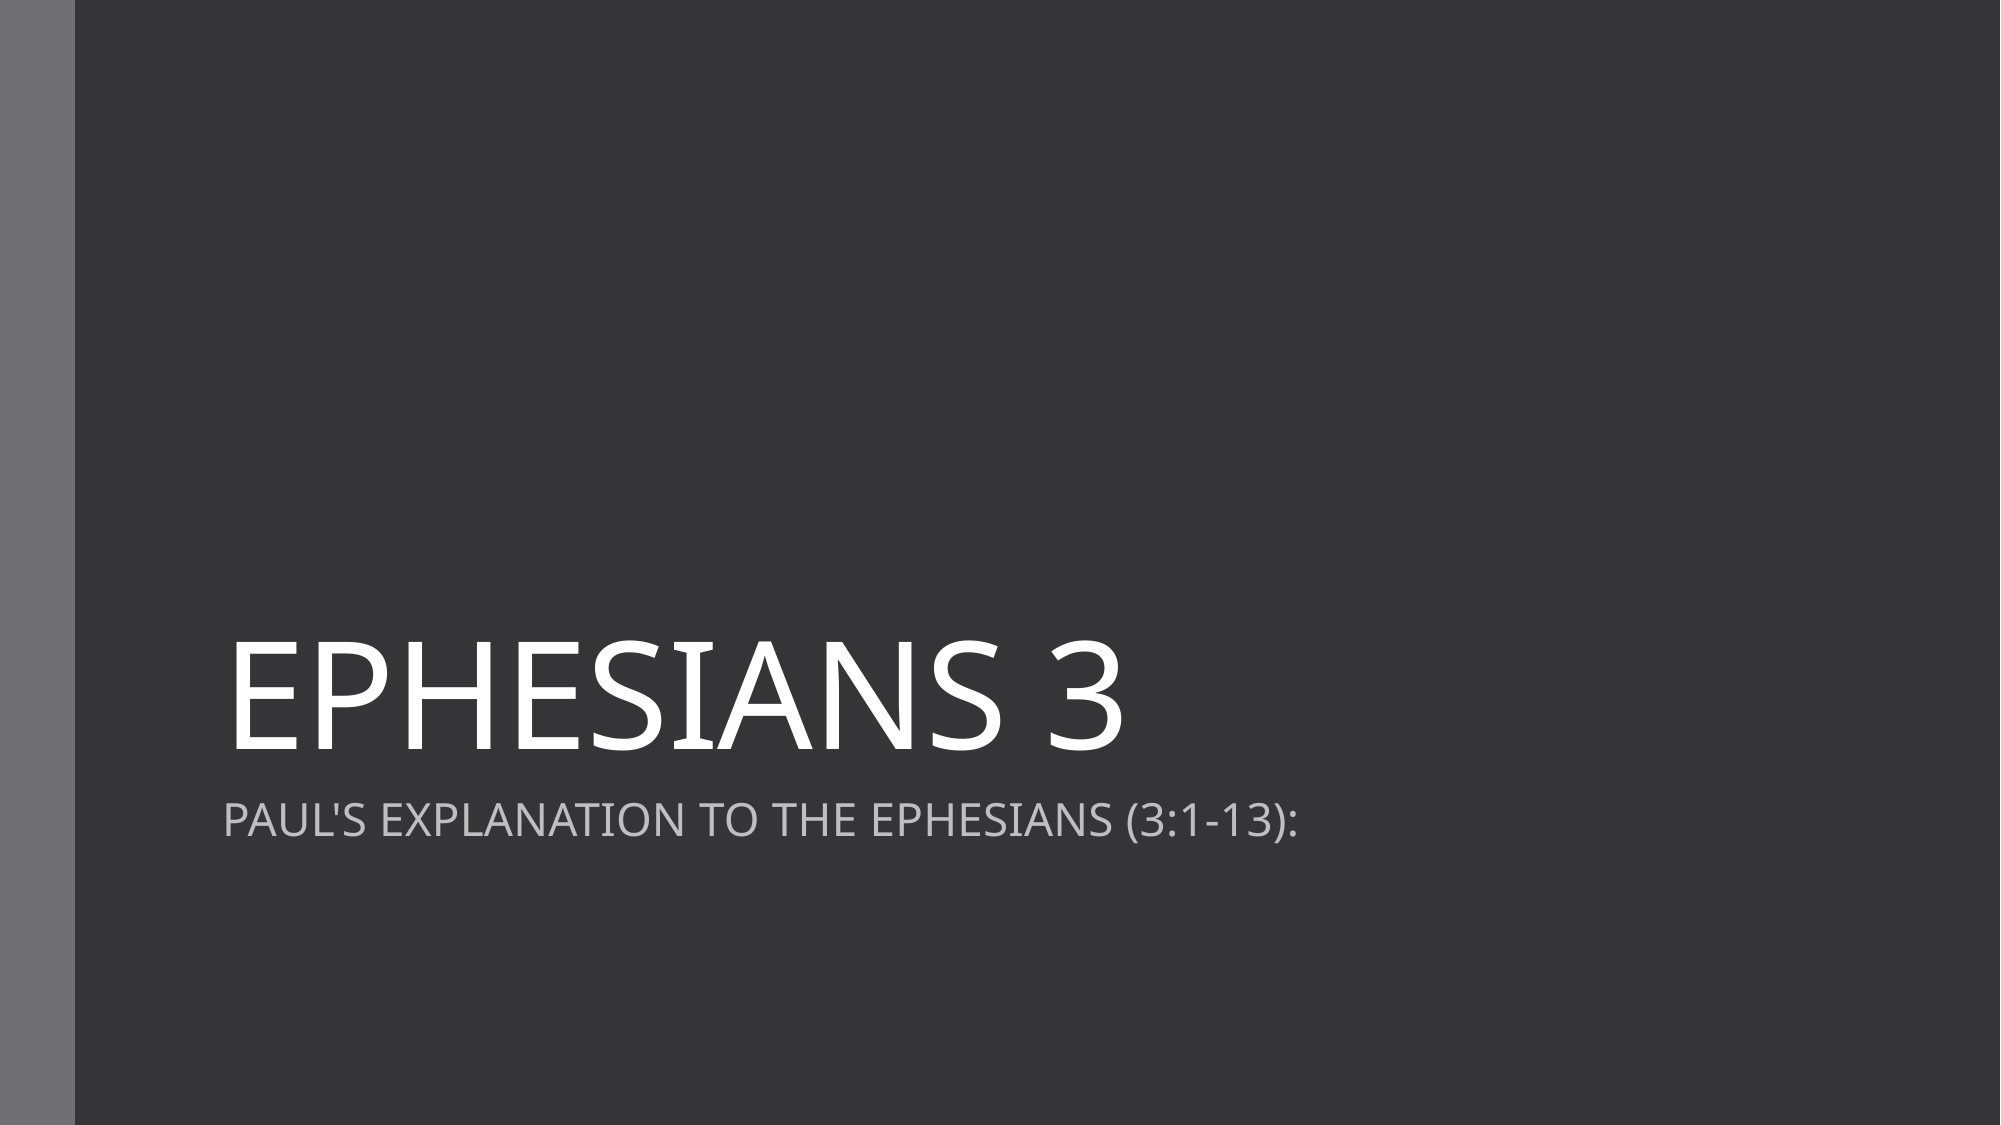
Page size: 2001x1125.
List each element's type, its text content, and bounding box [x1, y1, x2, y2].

subtitle PAUL'S EXPLANATION TO THE EPHESIANS (3:1-13): [206, 787, 1752, 1066]
title EPHESIANS 3 [206, 124, 1752, 787]
